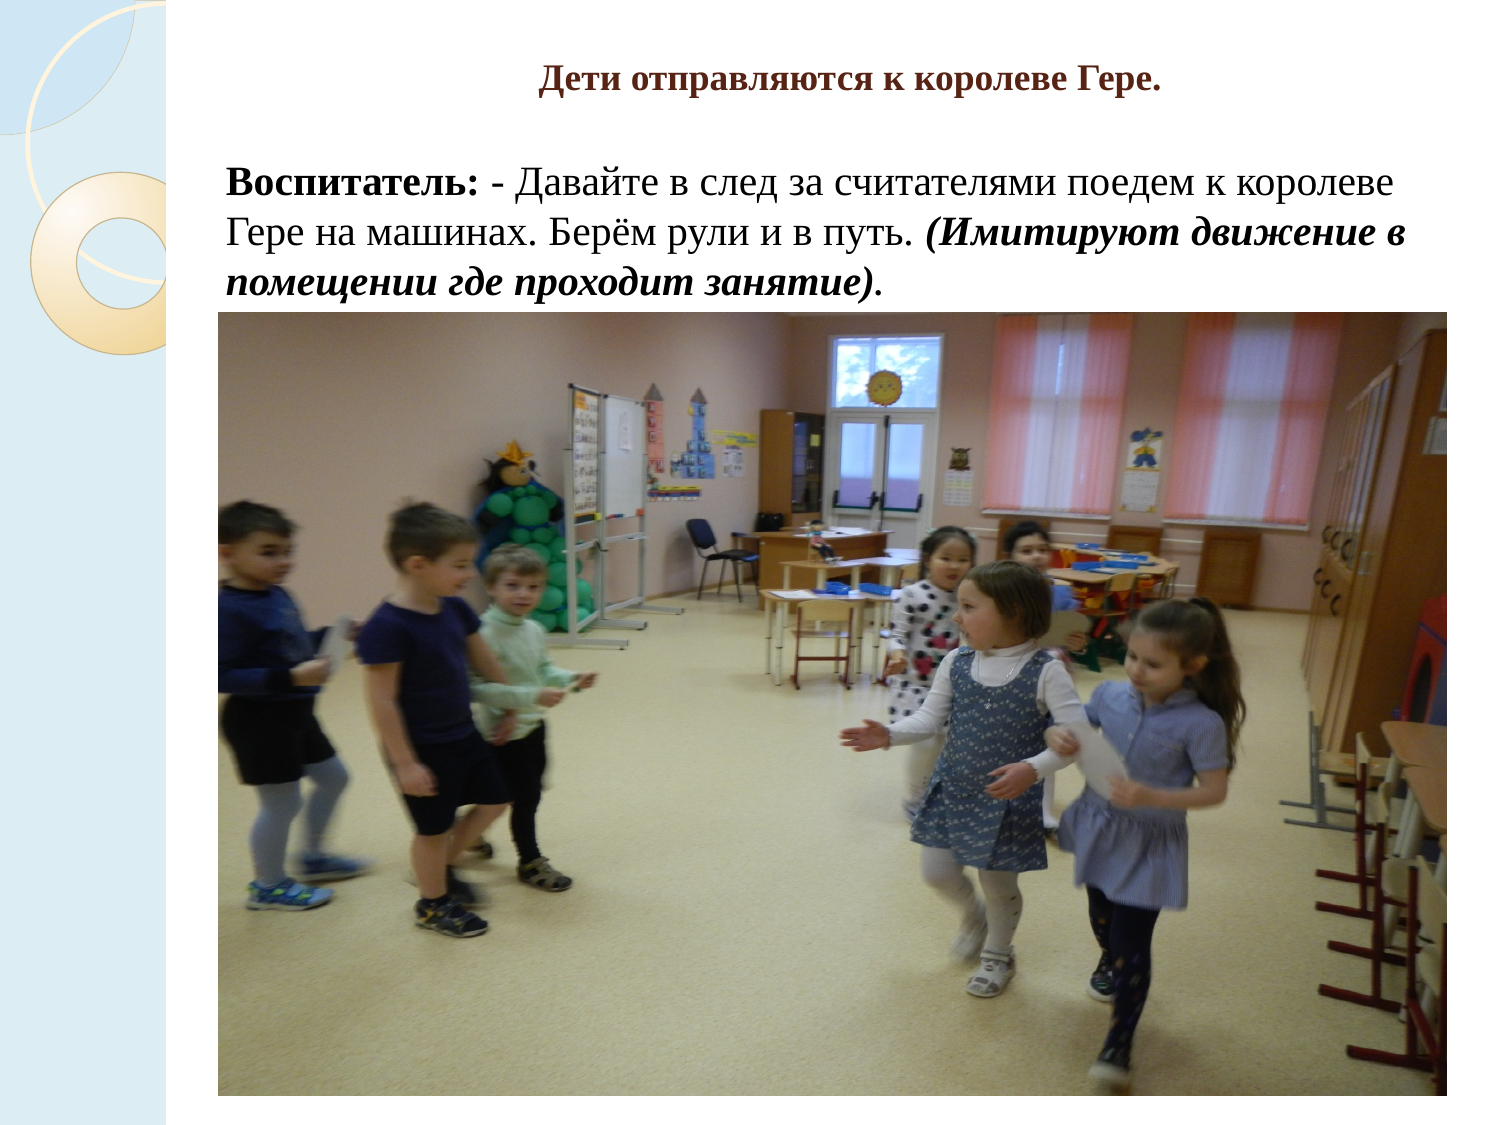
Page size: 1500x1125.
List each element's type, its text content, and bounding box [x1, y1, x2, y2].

list Воспитатель: - Давайте в след за считателями поедем к королеве Гере на машинах. Берём рули и в путь. (Имитируют движение в помещении где проходит занятие). [211, 146, 1441, 308]
title Дети отправляются к королеве Гере. [235, 45, 1466, 233]
picture [218, 312, 1447, 1096]
